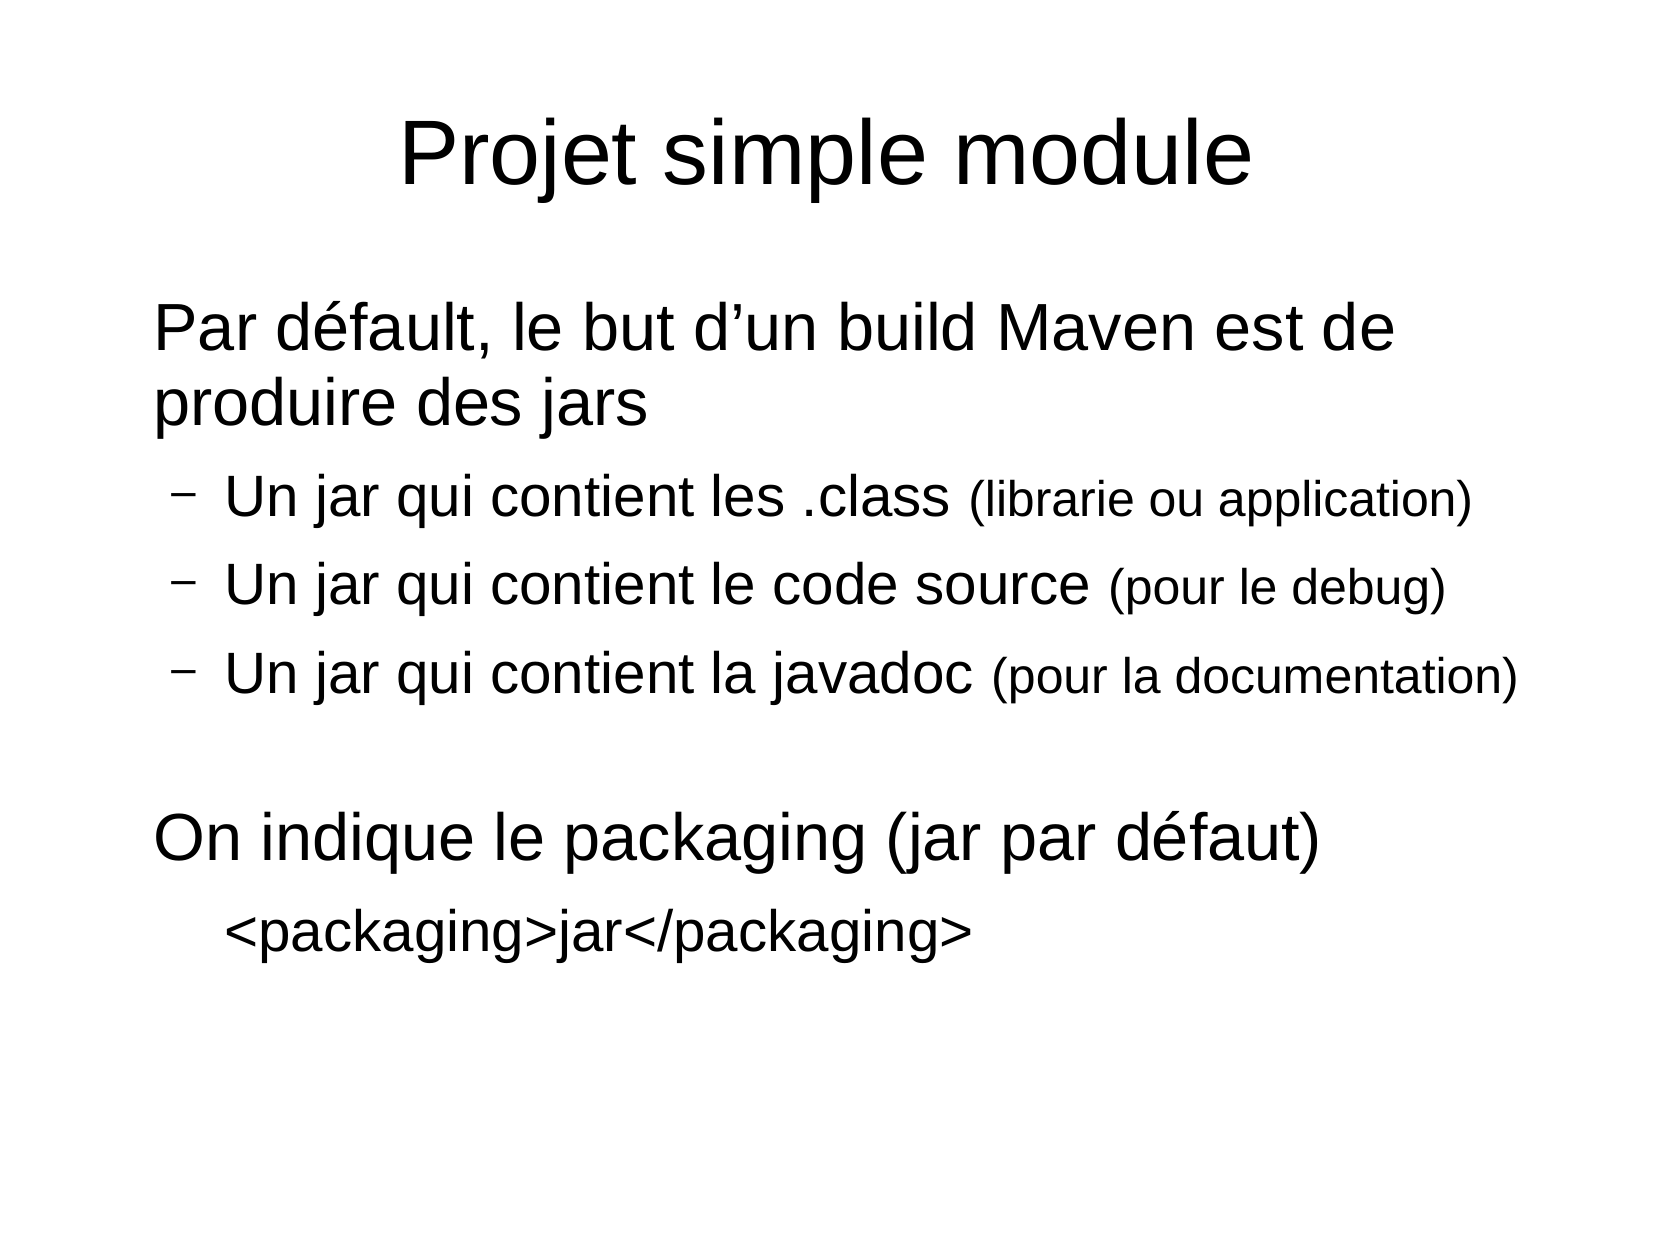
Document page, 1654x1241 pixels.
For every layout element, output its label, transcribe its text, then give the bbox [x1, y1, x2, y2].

list Par défault, le but d’un build Maven est de produire des jars Un jar qui contient les .class (librarie ou application) Un jar qui contient le code source (pour le debug) Un jar qui contient la javadoc (pour la documentation) On indique le packaging (jar par défaut) <packaging>jar</packaging> [82, 290, 1571, 1010]
title Projet simple module [82, 49, 1571, 257]
